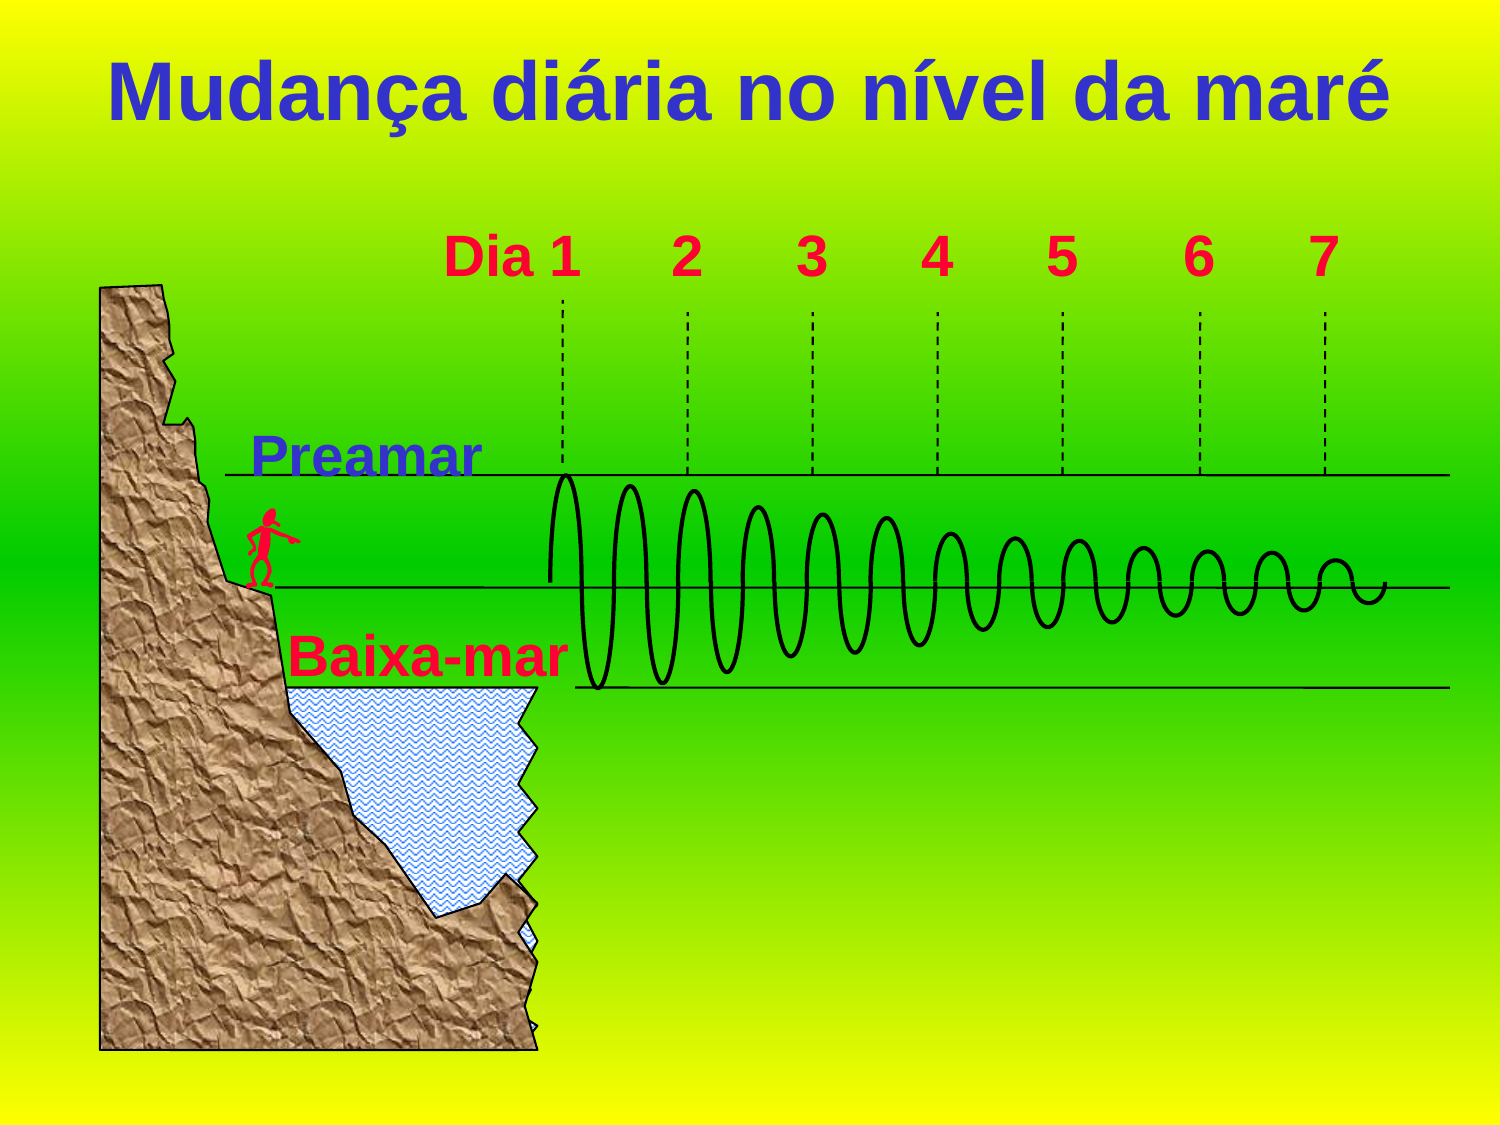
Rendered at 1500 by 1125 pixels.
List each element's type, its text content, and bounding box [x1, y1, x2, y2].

text_box Preamar [235, 414, 500, 498]
text_box 6 [1168, 214, 1232, 298]
title Mudança diária no nível da maré [0, 24, 1500, 163]
text_box 5 [1031, 214, 1095, 298]
text_box Baixa-mar [272, 614, 586, 698]
text_box [99, 285, 538, 1051]
text_box [263, 509, 280, 526]
text_box 7 [1293, 214, 1357, 298]
text_box 3 [781, 214, 845, 298]
text_box Dia 1 [427, 214, 598, 298]
text_box 4 [906, 214, 970, 298]
text_box 2 [656, 214, 720, 298]
